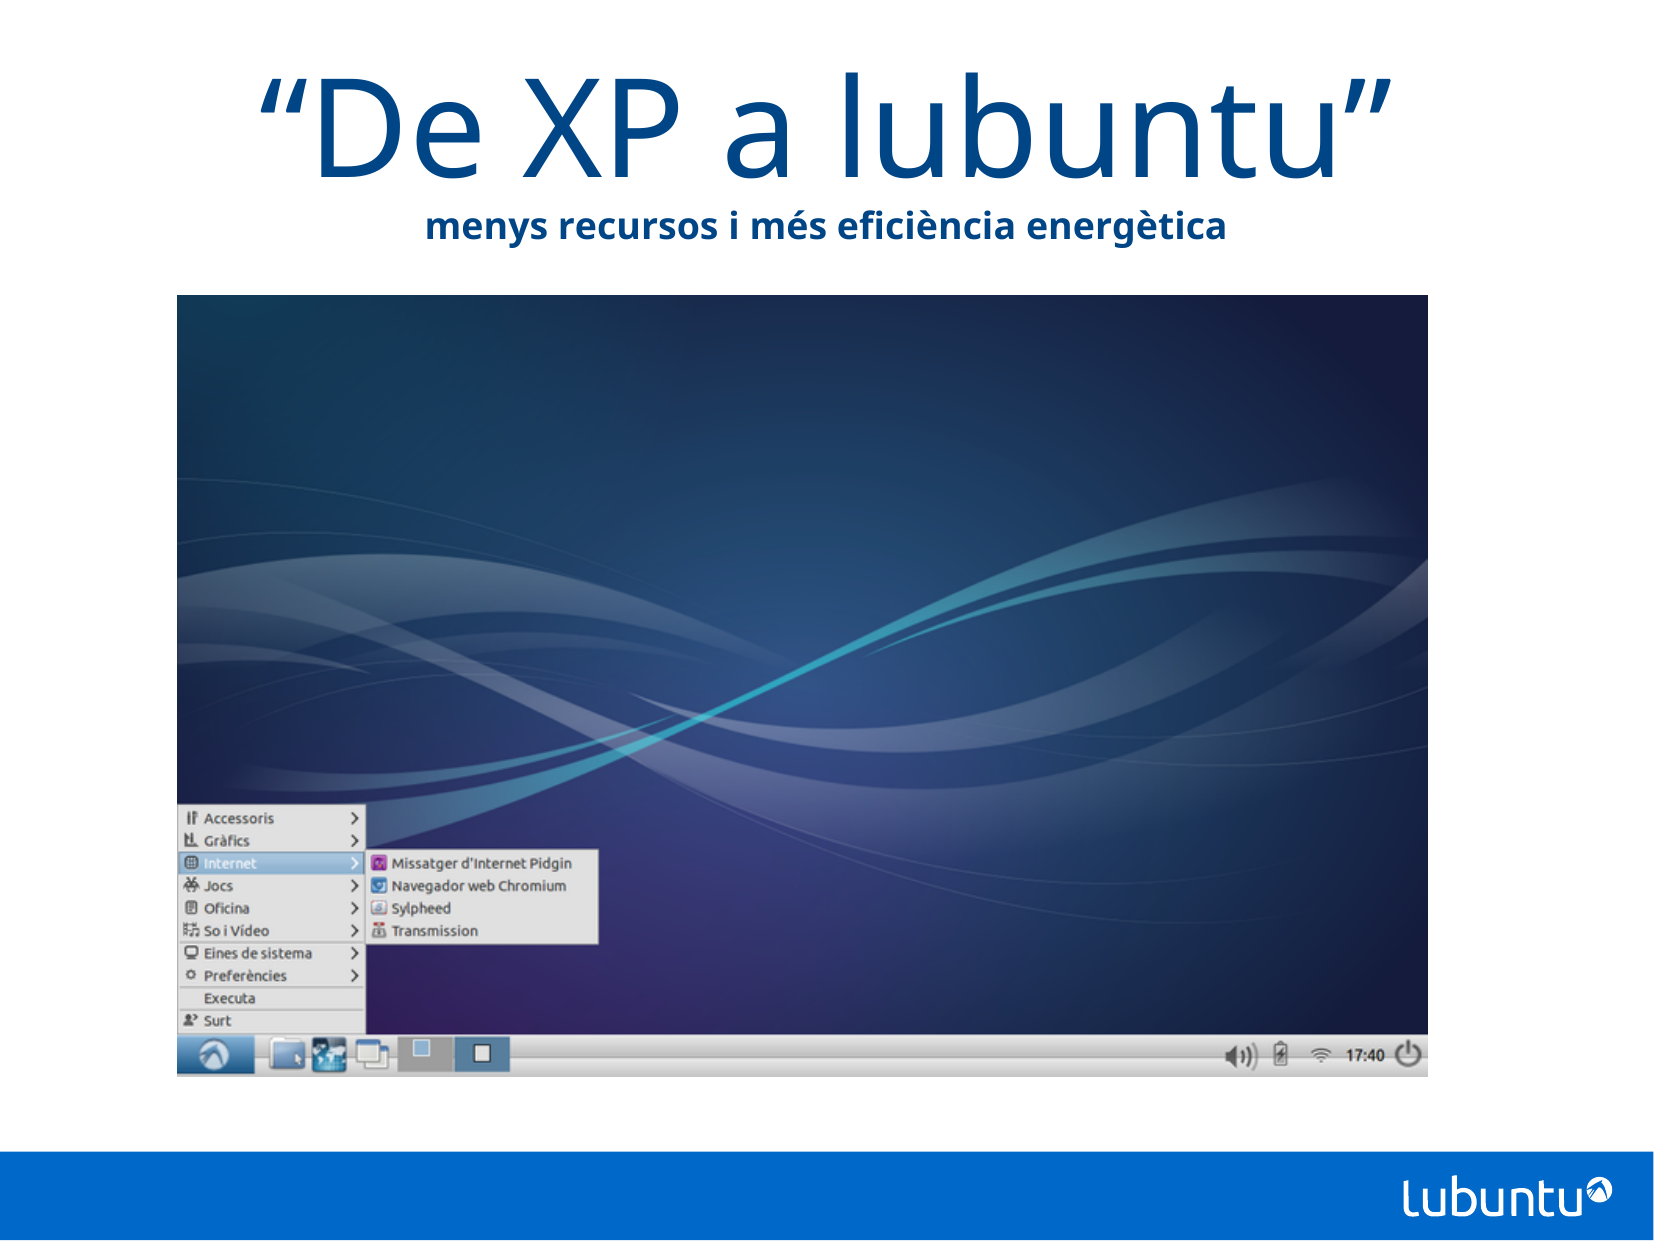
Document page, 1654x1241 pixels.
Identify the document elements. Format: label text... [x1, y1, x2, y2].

text_box 14.04 LTS Què us ofereix Lubuntu ? També molts altres estils. [354, 349, 1654, 1200]
title “De XP a lubuntu” menys recursos i més eficiència energètica [82, 41, 1571, 265]
picture [177, 295, 1428, 1077]
